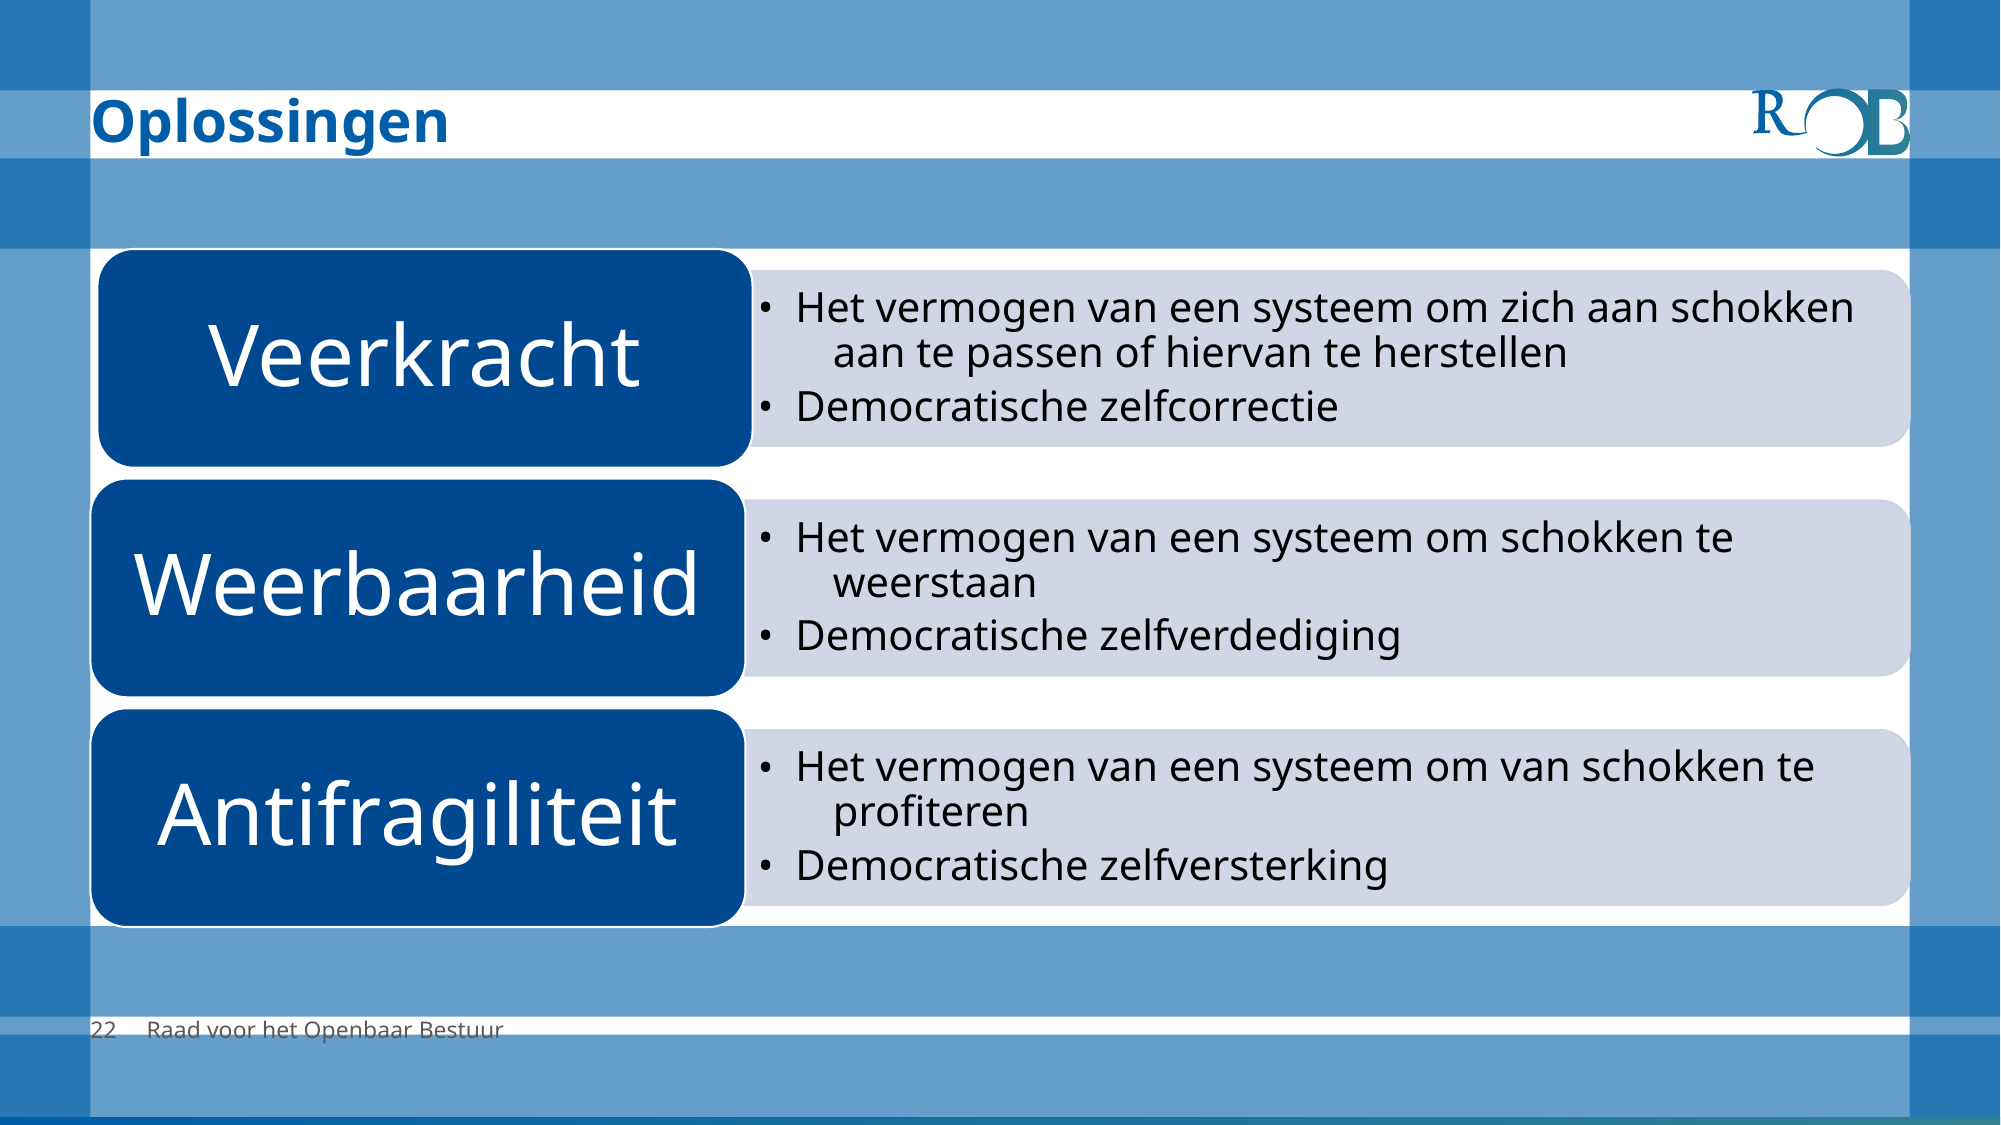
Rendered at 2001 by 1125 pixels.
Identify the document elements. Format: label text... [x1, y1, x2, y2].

title Oplossingen [90, 91, 1662, 160]
text_box Veerkracht [97, 248, 753, 468]
text_box Het vermogen van een systeem om van schokken te profiteren Democratische zelfversterking [745, 730, 1910, 906]
text_box Het vermogen van een systeem om schokken te weerstaan Democratische zelfverdediging [745, 500, 1910, 676]
text_box Antifragiliteit [90, 708, 746, 927]
text_box Raad voor het Openbaar Bestuur [146, 1015, 570, 1037]
text_box Het vermogen van een systeem om zich aan schokken aan te passen of hiervan te herstellen Democratische zelfcorrectie [750, 270, 1910, 446]
text_box Weerbaarheid [90, 478, 746, 698]
text_box 22 [90, 1015, 143, 1037]
